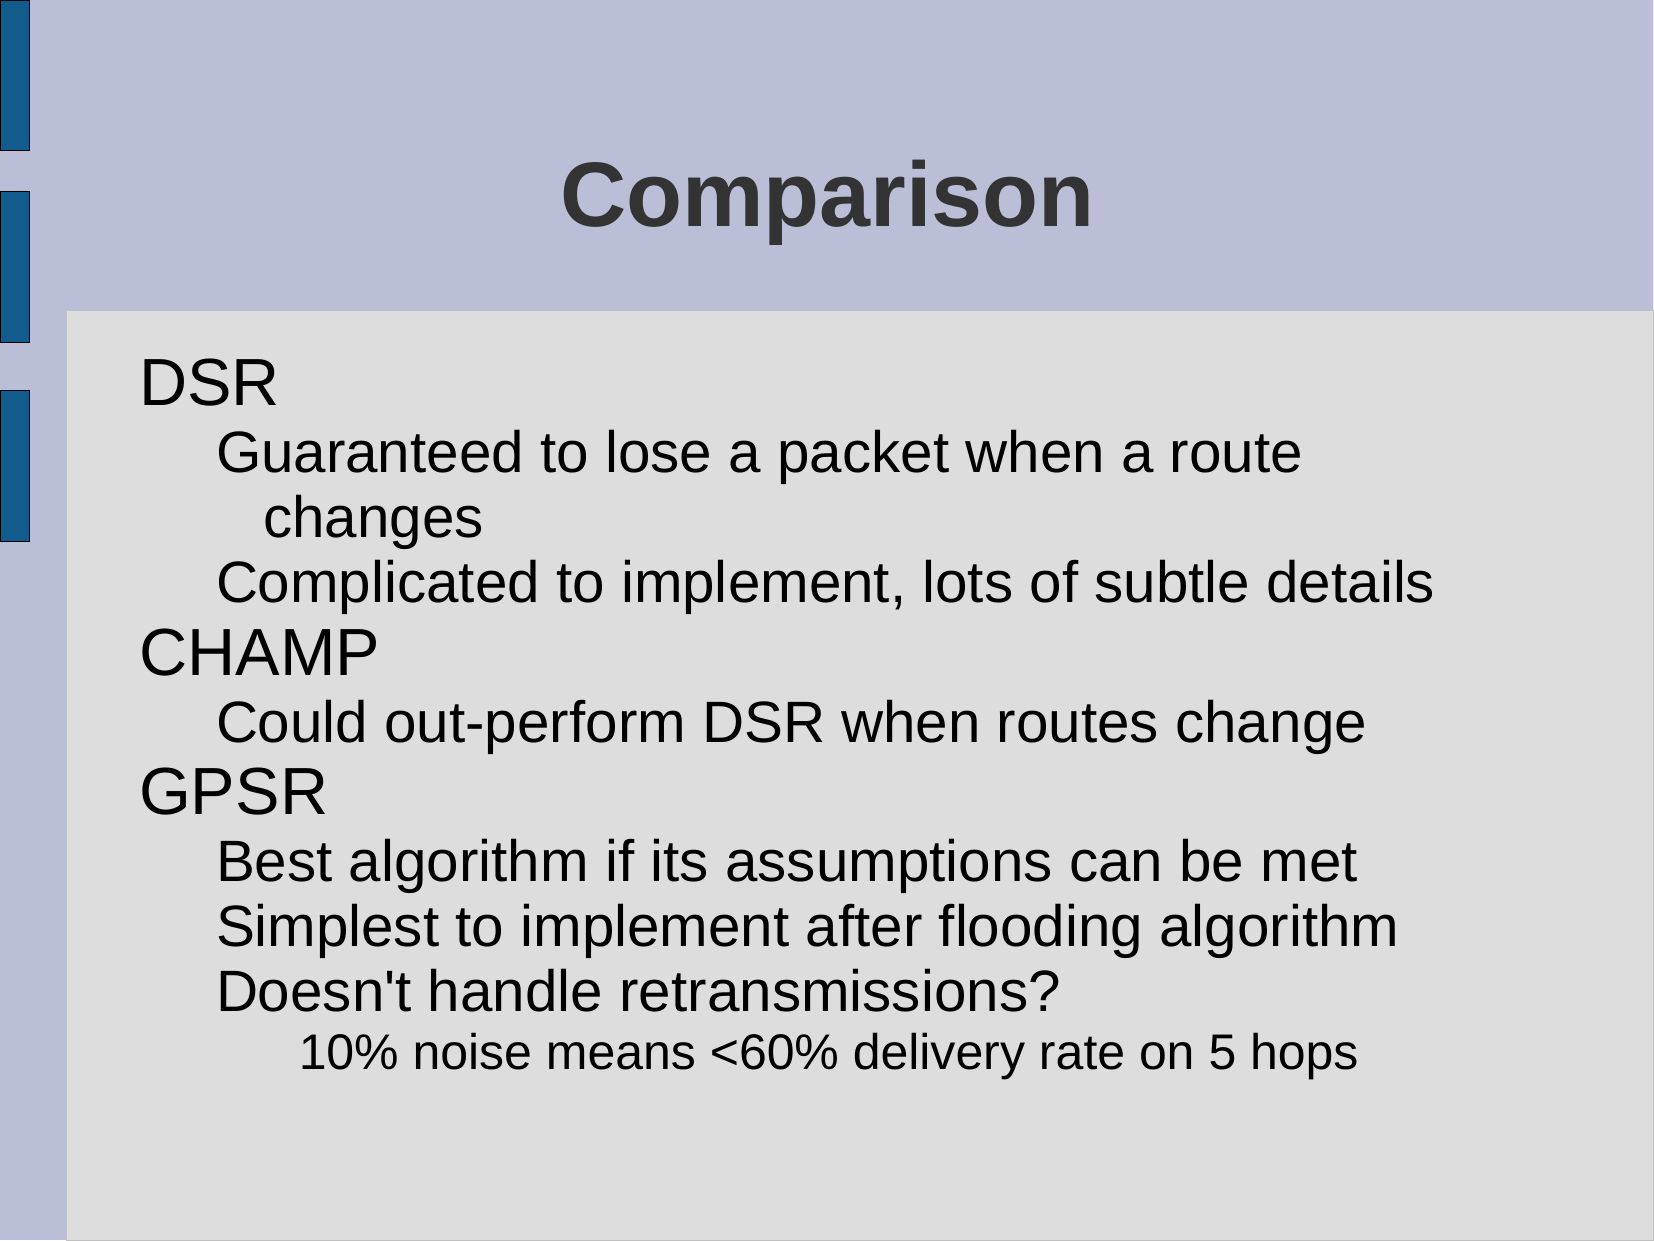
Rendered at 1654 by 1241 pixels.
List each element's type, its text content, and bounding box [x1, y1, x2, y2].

list DSR Guaranteed to lose a packet when a route changes Complicated to implement, lots of subtle details CHAMP Could out-perform DSR when routes change GPSR Best algorithm if its assumptions can be met Simplest to implement after flooding algorithm Doesn't handle retransmissions? 10% noise means <60% delivery rate on 5 hops [121, 344, 1534, 1112]
title Comparison [121, 98, 1534, 291]
